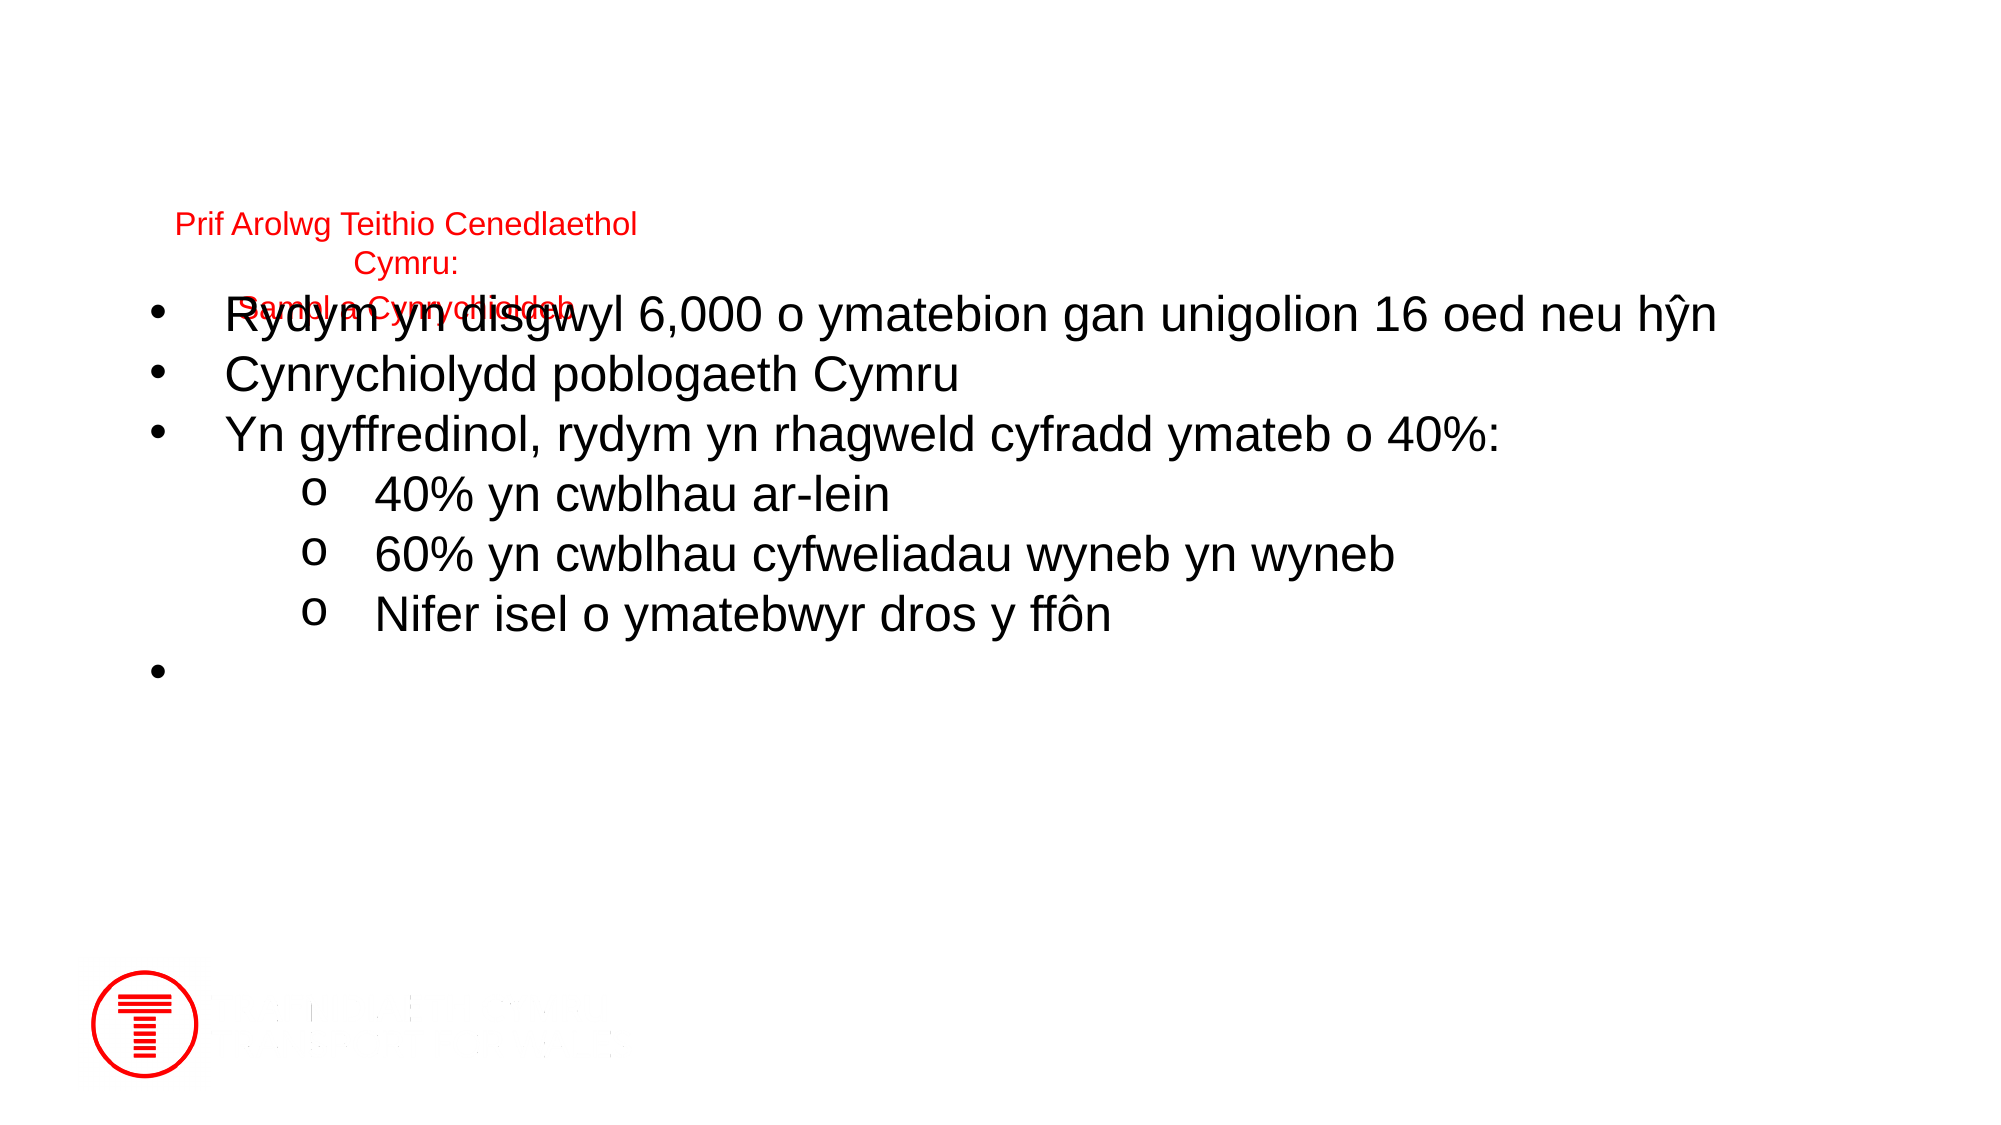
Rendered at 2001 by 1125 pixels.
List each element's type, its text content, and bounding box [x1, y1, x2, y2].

list Prif Arolwg Teithio Cenedlaethol Cymru: Sampl a Cynrychioldeb [114, 37, 1803, 225]
text_box Rydym yn disgwyl 6,000 o ymatebion gan unigolion 16 oed neu hŷn Cynrychiolydd poblogaeth Cymru Yn gyffredinol, rydym yn rhagweld cyfradd ymateb o 40%: 40% yn cwblhau ar-lein 60% yn cwblhau cyfweliadau wyneb yn wyneb Nifer isel o ymatebwyr dros y ffôn [134, 274, 1919, 754]
